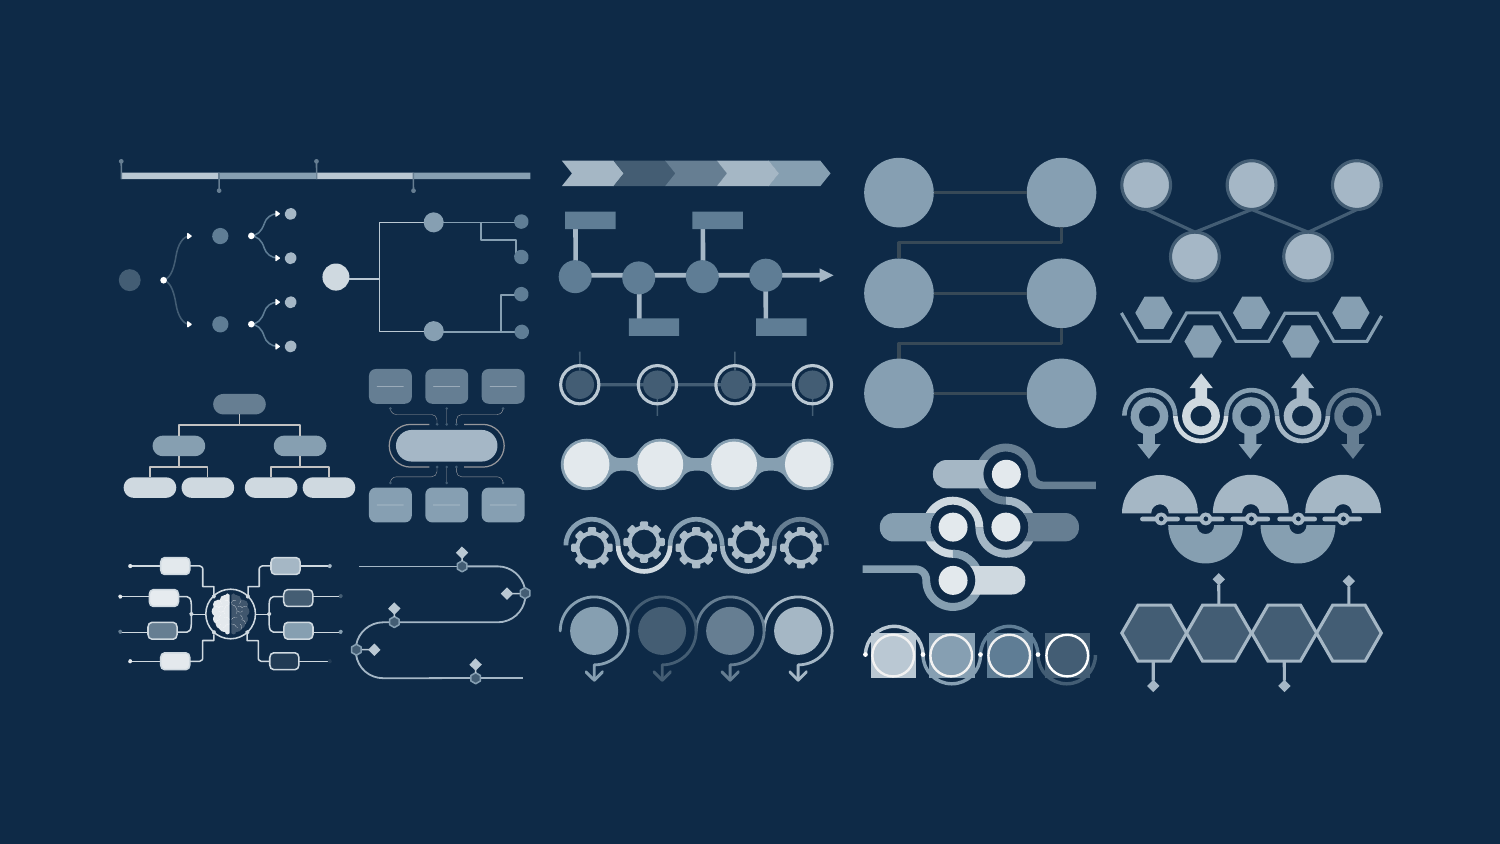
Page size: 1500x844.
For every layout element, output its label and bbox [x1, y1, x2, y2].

text_box [1232, 296, 1271, 329]
text_box [675, 527, 717, 569]
text_box [1283, 373, 1322, 436]
text_box [720, 370, 750, 399]
text_box [1182, 373, 1220, 436]
text_box [570, 606, 619, 655]
text_box [706, 606, 755, 655]
text_box [571, 527, 613, 569]
text_box [1283, 232, 1333, 281]
text_box [388, 465, 439, 485]
text_box [864, 258, 934, 329]
text_box [318, 172, 412, 180]
text_box [395, 429, 498, 462]
text_box [464, 423, 505, 468]
text_box [425, 487, 469, 523]
text_box [212, 316, 229, 333]
text_box [284, 340, 297, 353]
text_box [212, 227, 229, 245]
text_box [1026, 258, 1097, 329]
text_box [160, 652, 190, 670]
text_box [1170, 232, 1220, 281]
text_box [938, 565, 968, 595]
text_box [622, 261, 656, 295]
text_box [368, 368, 412, 404]
text_box [563, 516, 829, 574]
text_box [248, 320, 255, 328]
text_box [283, 622, 313, 640]
text_box [685, 260, 719, 294]
text_box [1277, 512, 1317, 526]
text_box [1122, 474, 1198, 514]
text_box [160, 557, 190, 575]
text_box [1121, 160, 1171, 210]
text_box [181, 477, 235, 498]
text_box [1130, 397, 1169, 459]
text_box [118, 269, 141, 292]
text_box [123, 477, 177, 498]
text_box [862, 443, 1096, 611]
text_box [1232, 397, 1270, 459]
text_box [481, 368, 525, 404]
text_box [638, 606, 687, 655]
text_box [160, 276, 167, 284]
text_box [558, 260, 592, 294]
text_box [1122, 387, 1382, 444]
text_box [1305, 474, 1382, 514]
text_box [1184, 325, 1222, 358]
text_box [938, 512, 968, 542]
text_box [1045, 633, 1090, 678]
text_box [1282, 325, 1320, 358]
text_box [231, 593, 250, 635]
text_box [727, 521, 770, 563]
text_box [1260, 525, 1336, 564]
text_box [561, 160, 831, 187]
text_box [273, 435, 327, 457]
text_box [1121, 605, 1382, 662]
text_box [445, 407, 449, 426]
text_box [692, 211, 743, 230]
text_box [149, 589, 179, 607]
text_box [1334, 397, 1372, 459]
text_box [756, 318, 807, 336]
text_box [302, 477, 356, 498]
text_box [187, 232, 192, 240]
text_box [987, 633, 1033, 678]
text_box [1332, 296, 1370, 329]
text_box [1026, 157, 1097, 228]
text_box [623, 521, 665, 563]
text_box [798, 370, 827, 399]
text_box [454, 407, 505, 426]
text_box [213, 393, 266, 415]
text_box [147, 622, 178, 640]
text_box [481, 487, 525, 523]
text_box [514, 286, 529, 302]
text_box [514, 214, 529, 229]
text_box [284, 252, 297, 265]
text_box [445, 465, 449, 485]
text_box [749, 258, 783, 292]
text_box [1026, 358, 1097, 429]
text_box [929, 633, 975, 678]
text_box [871, 633, 916, 678]
text_box [275, 298, 280, 306]
text_box [1140, 512, 1180, 526]
text_box [388, 407, 439, 426]
text_box [558, 595, 834, 682]
text_box [211, 593, 230, 635]
text_box [351, 561, 530, 684]
text_box [388, 423, 430, 468]
text_box [220, 172, 317, 180]
text_box [628, 318, 680, 336]
text_box [423, 212, 444, 233]
text_box [991, 459, 1021, 489]
text_box [423, 321, 444, 342]
text_box [514, 324, 529, 340]
text_box [991, 512, 1021, 542]
text_box [560, 438, 834, 491]
text_box [864, 157, 934, 228]
text_box [1184, 512, 1225, 526]
text_box [123, 172, 218, 180]
text_box [271, 557, 301, 575]
text_box [1135, 296, 1173, 329]
text_box [864, 358, 934, 429]
text_box [454, 465, 505, 485]
text_box [269, 652, 299, 670]
text_box [152, 435, 206, 457]
text_box [368, 487, 412, 523]
text_box [425, 368, 469, 404]
text_box [1332, 160, 1382, 210]
text_box [1230, 512, 1271, 526]
text_box [780, 527, 822, 569]
text_box [774, 606, 823, 655]
text_box [1322, 512, 1362, 526]
text_box [643, 370, 672, 399]
text_box [248, 232, 255, 240]
text_box [565, 370, 595, 399]
text_box [415, 172, 531, 180]
text_box [284, 296, 297, 309]
text_box [1168, 525, 1243, 564]
text_box [1212, 474, 1289, 514]
text_box [565, 211, 616, 230]
text_box [244, 477, 298, 498]
text_box [1227, 160, 1276, 210]
text_box [275, 254, 280, 262]
text_box [322, 263, 350, 291]
text_box [283, 589, 313, 607]
text_box [514, 249, 529, 265]
text_box [284, 208, 297, 220]
